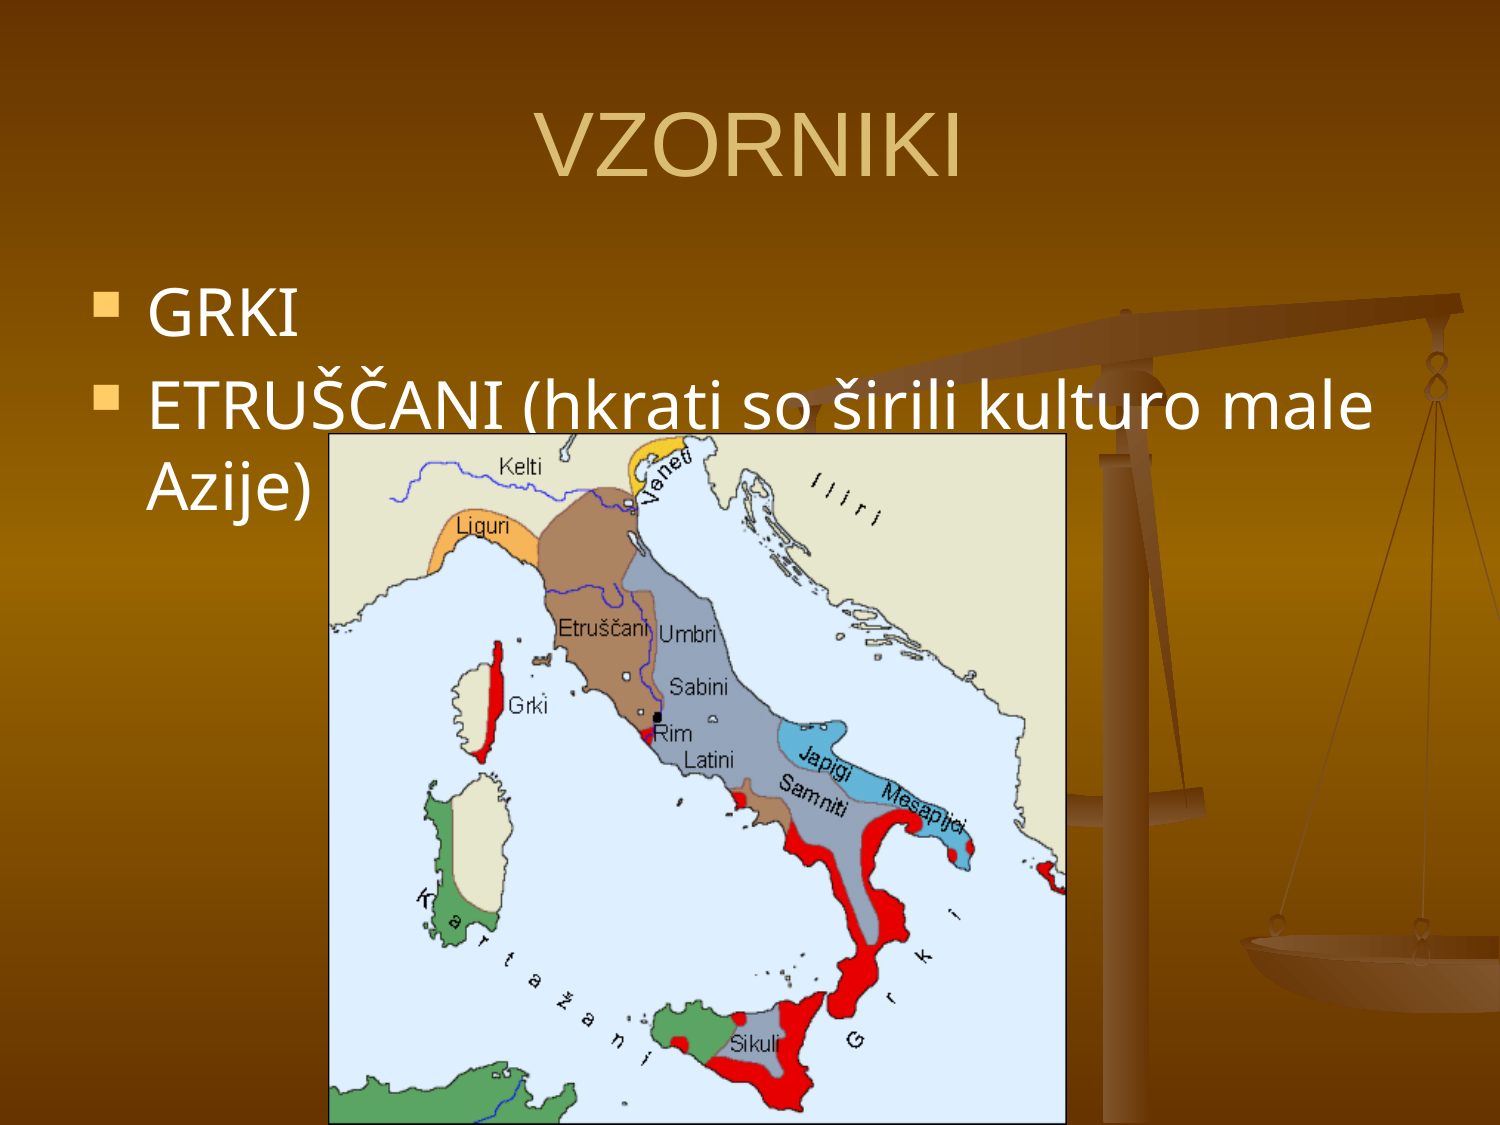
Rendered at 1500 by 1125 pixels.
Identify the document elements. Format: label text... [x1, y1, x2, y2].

list GRKI ETRUŠČANI (hkrati so širili kulturo male Azije) [75, 262, 1425, 1006]
title VZORNIKI [75, 45, 1425, 234]
picture [328, 433, 1067, 1125]
